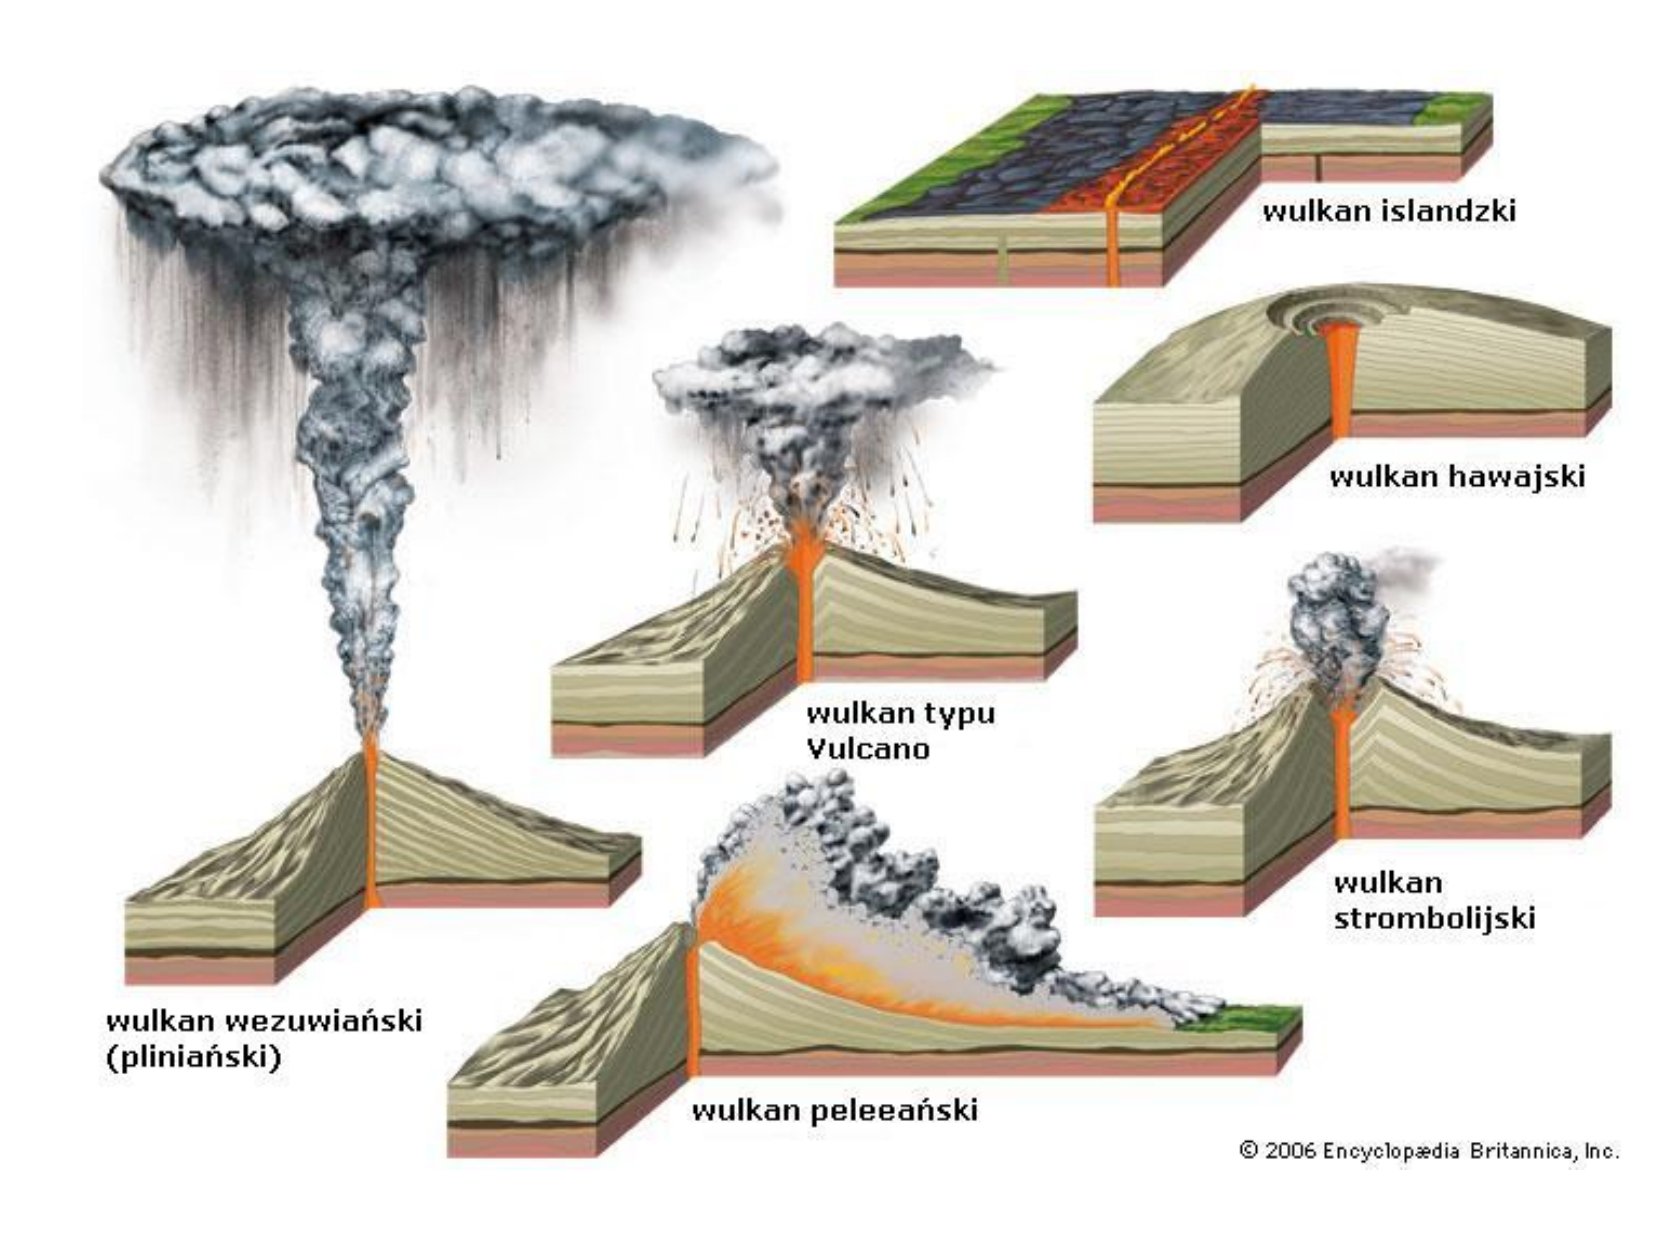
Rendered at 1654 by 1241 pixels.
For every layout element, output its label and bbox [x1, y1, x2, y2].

picture [82, 70, 1630, 1170]
